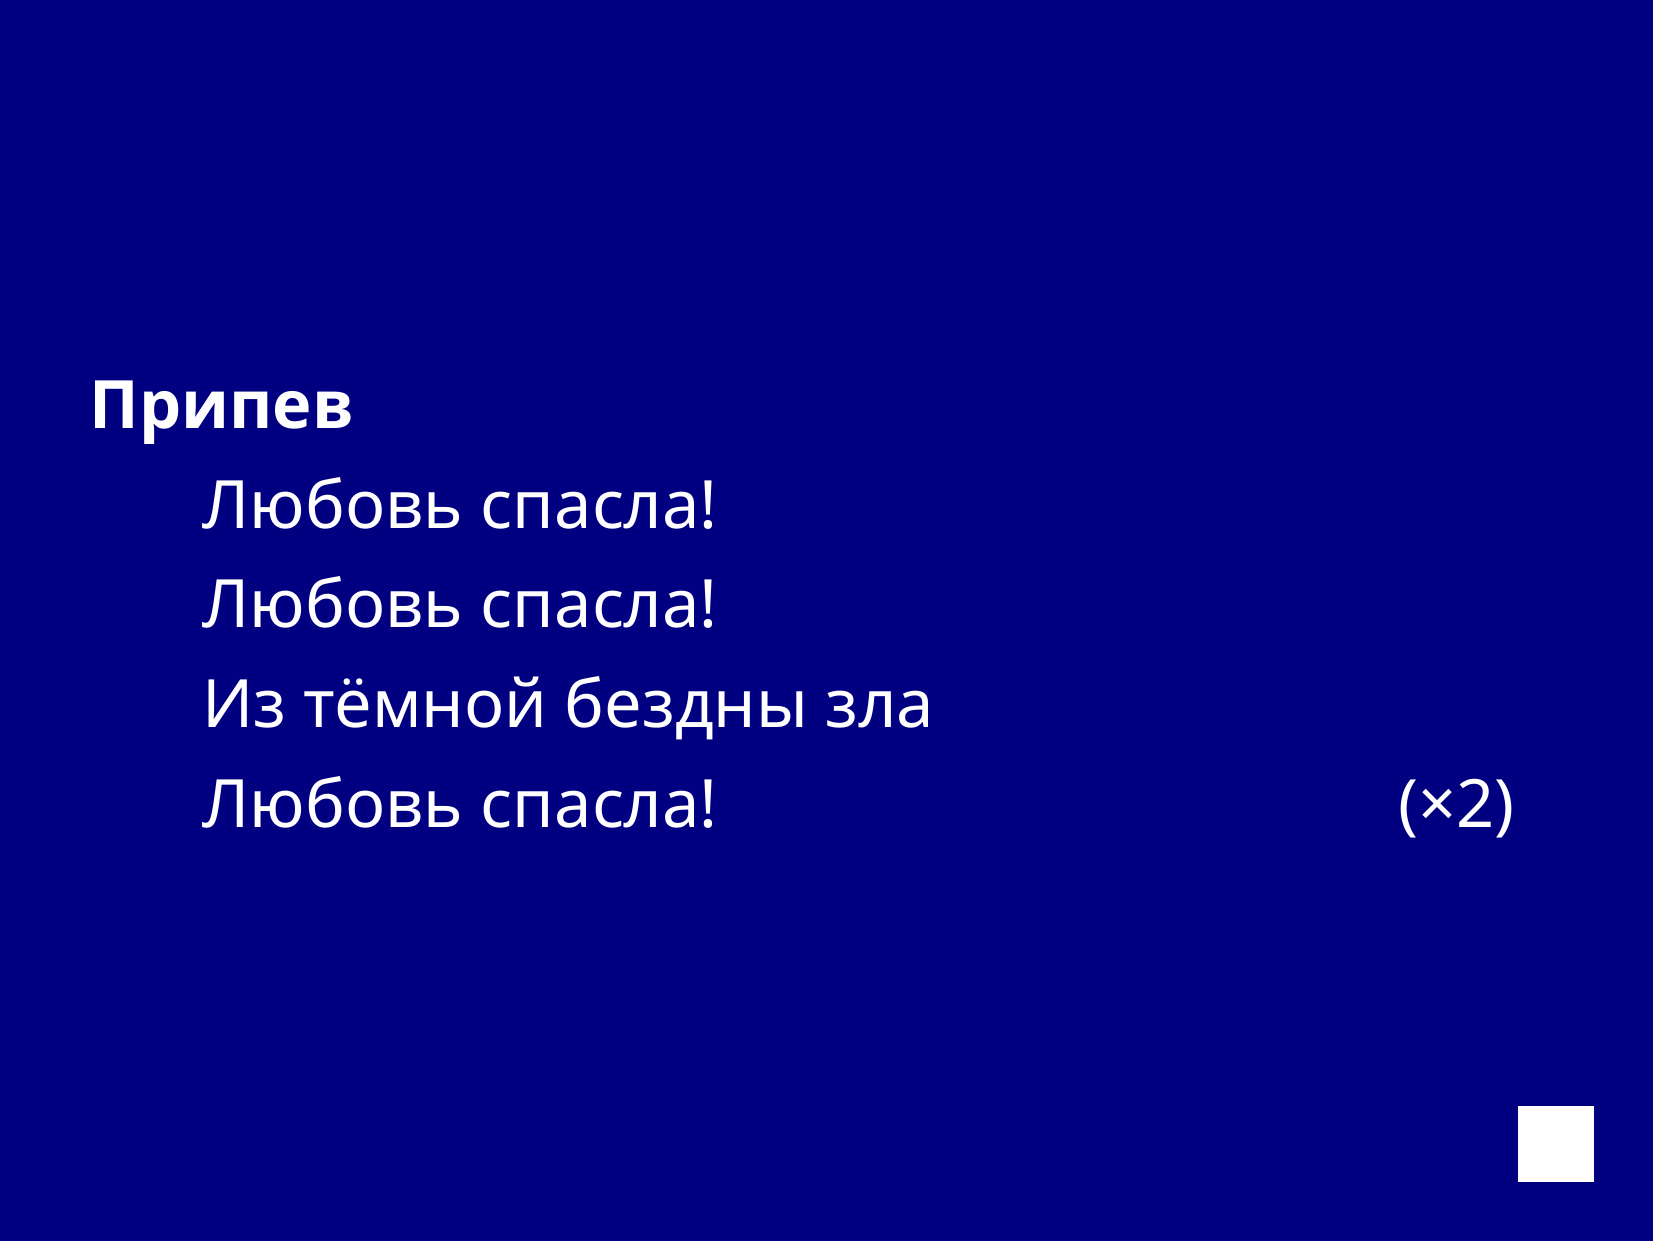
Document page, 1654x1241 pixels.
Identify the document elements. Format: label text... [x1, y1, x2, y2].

text_box Припев Любовь спасла! Любовь спасла! Из тёмной бездны зла Любовь спасла! (×2) [75, 150, 1576, 1163]
text_box [1518, 1106, 1594, 1182]
